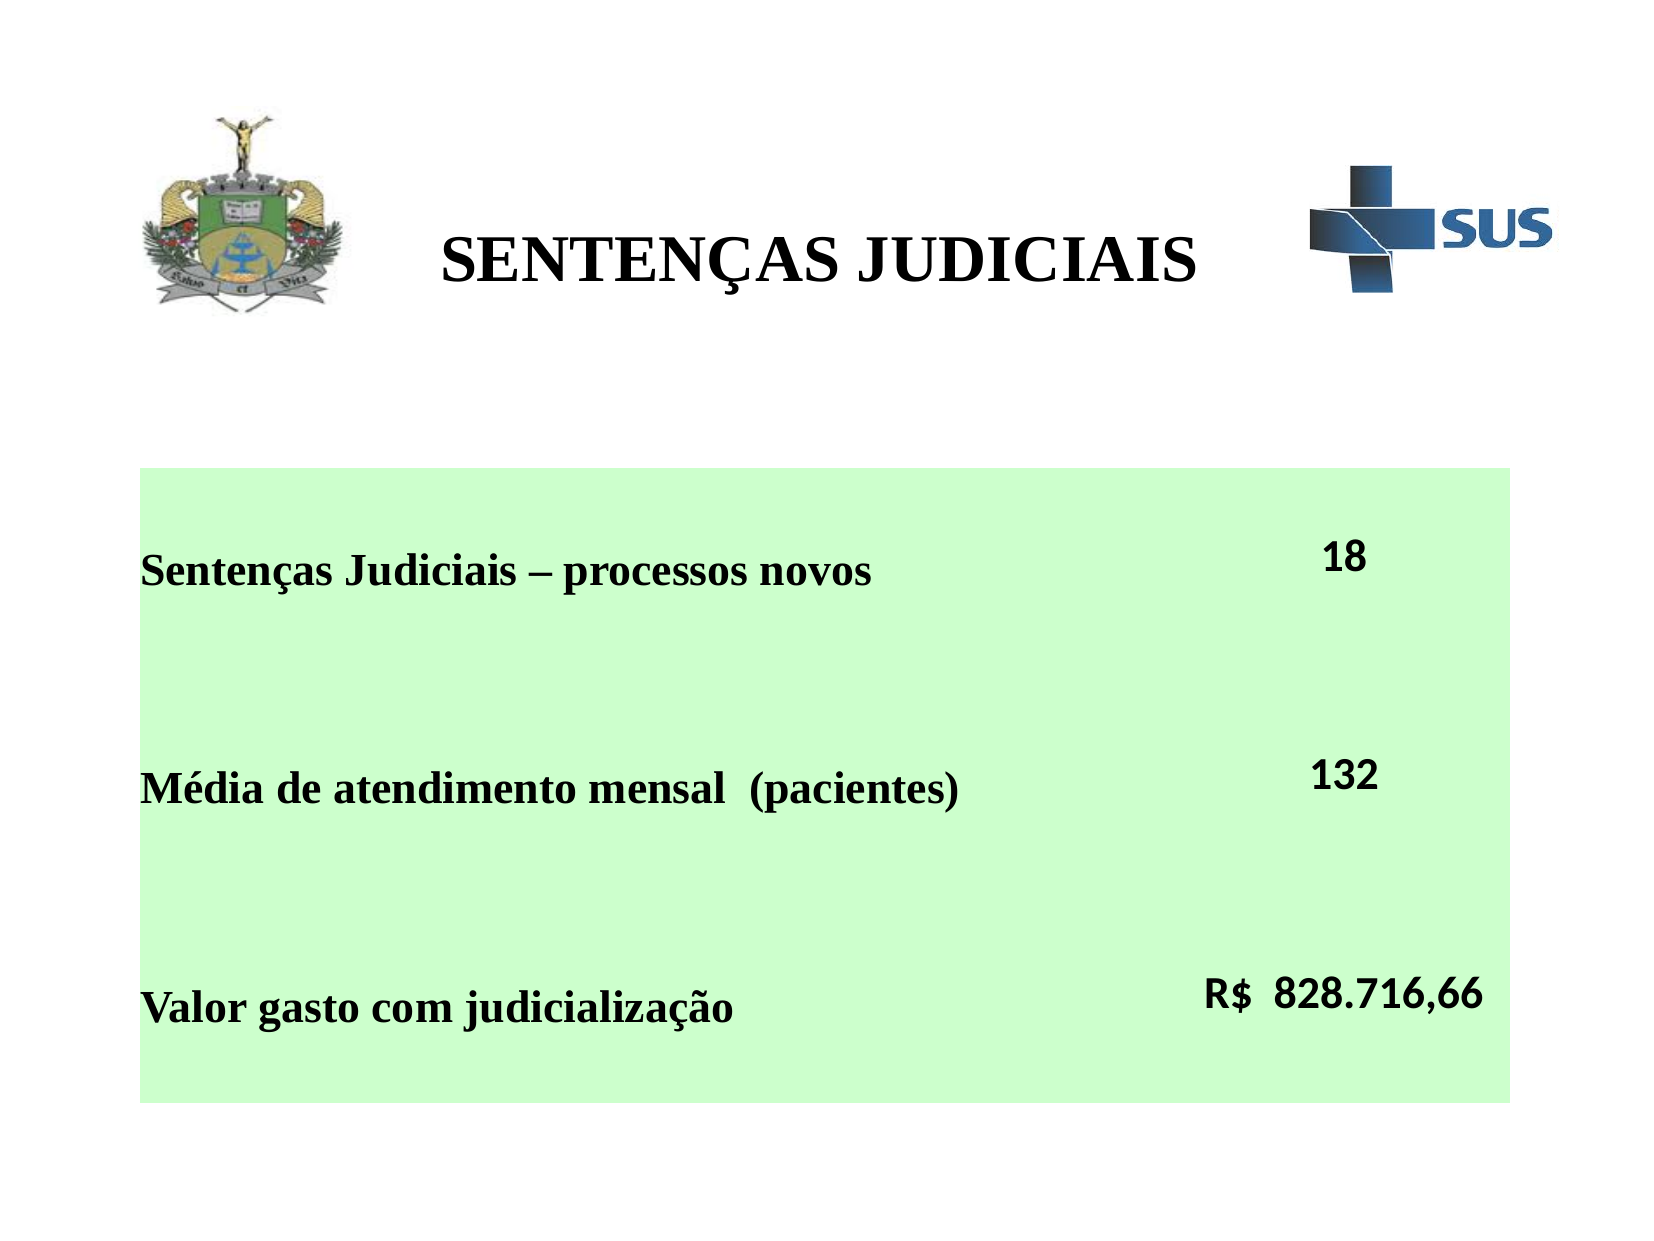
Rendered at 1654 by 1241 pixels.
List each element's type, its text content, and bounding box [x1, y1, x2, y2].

picture [1309, 165, 1560, 293]
table_header 18 [1178, 468, 1510, 687]
table_cell R$ 828.716,66 [1178, 906, 1510, 1103]
text_box SENTENÇAS JUDICIAIS [425, 177, 1241, 284]
table_cell 132 [1178, 687, 1510, 906]
table_header Sentenças Judiciais – processos novos [140, 468, 1178, 687]
picture [129, 106, 355, 331]
table_cell Valor gasto com judicialização [140, 906, 1178, 1103]
table_cell Média de atendimento mensal (pacientes) [140, 687, 1178, 906]
